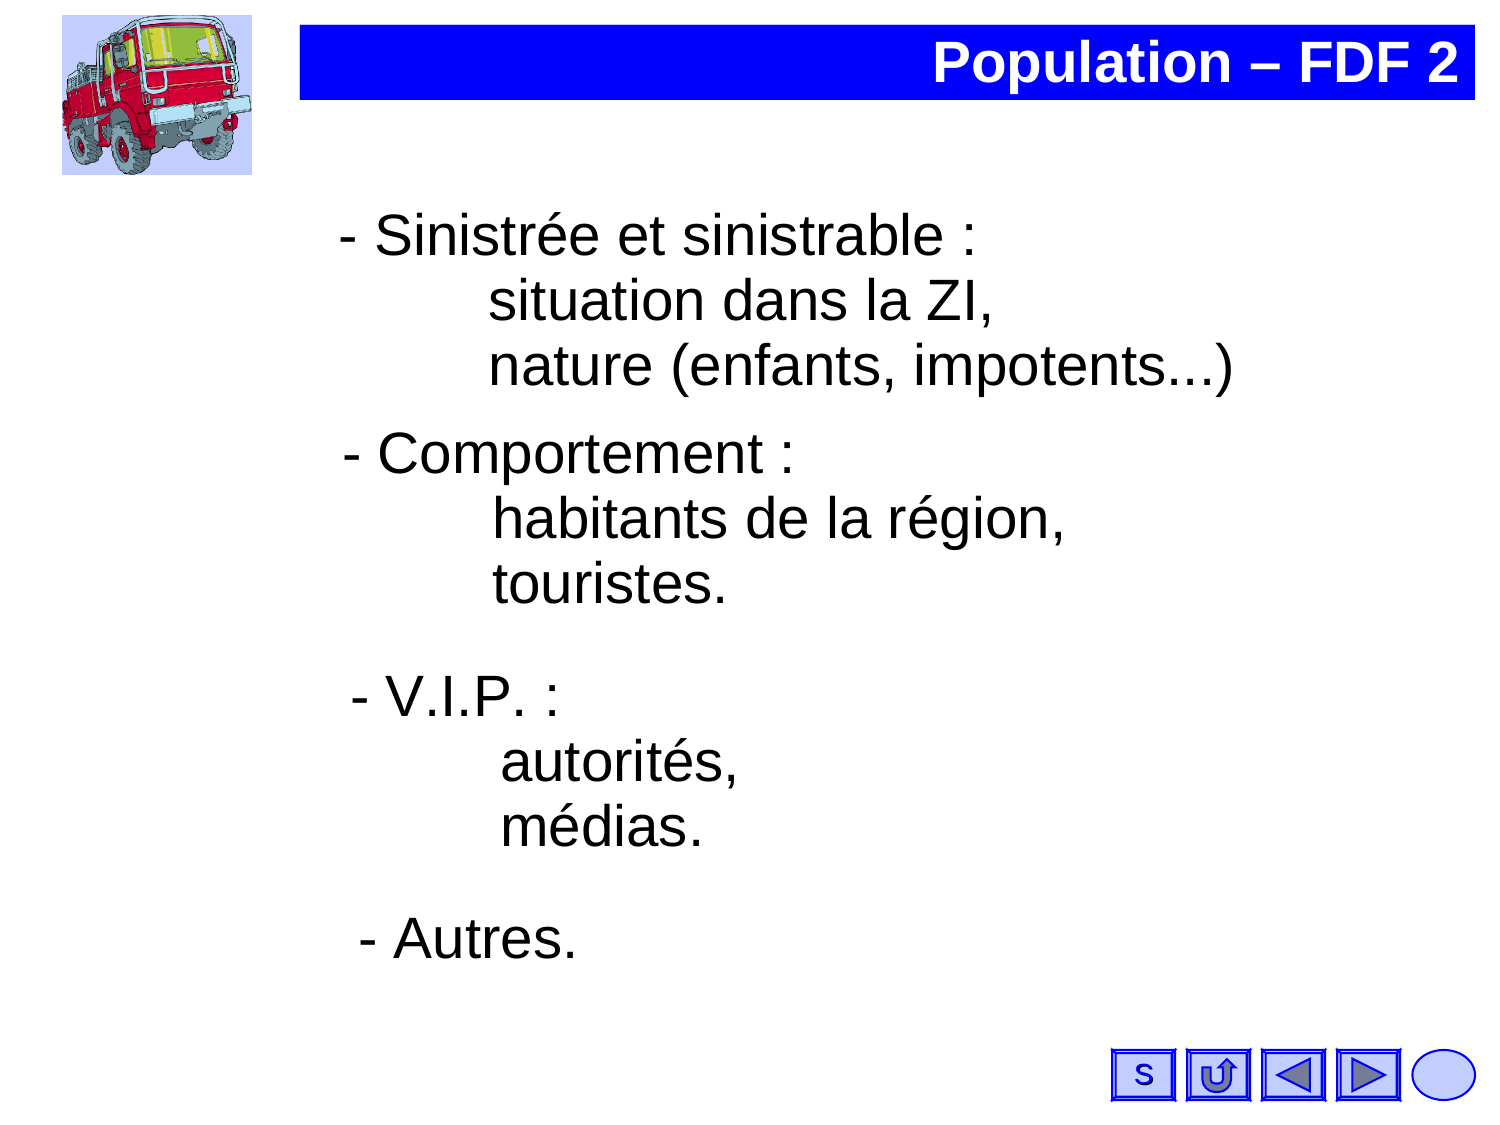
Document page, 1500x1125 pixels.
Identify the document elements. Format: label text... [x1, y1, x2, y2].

text_box - Comportement : habitants de la région, touristes. [327, 413, 1083, 624]
text_box - V.I.P. : autorités, médias. [335, 655, 756, 867]
text_box [1412, 1049, 1476, 1101]
text_box Population – FDF 2 [299, 24, 1475, 100]
text_box - Autres. [343, 897, 594, 979]
text_box - Sinistrée et sinistrable : situation dans la ZI, nature (enfants, impotents...) [323, 194, 1251, 406]
